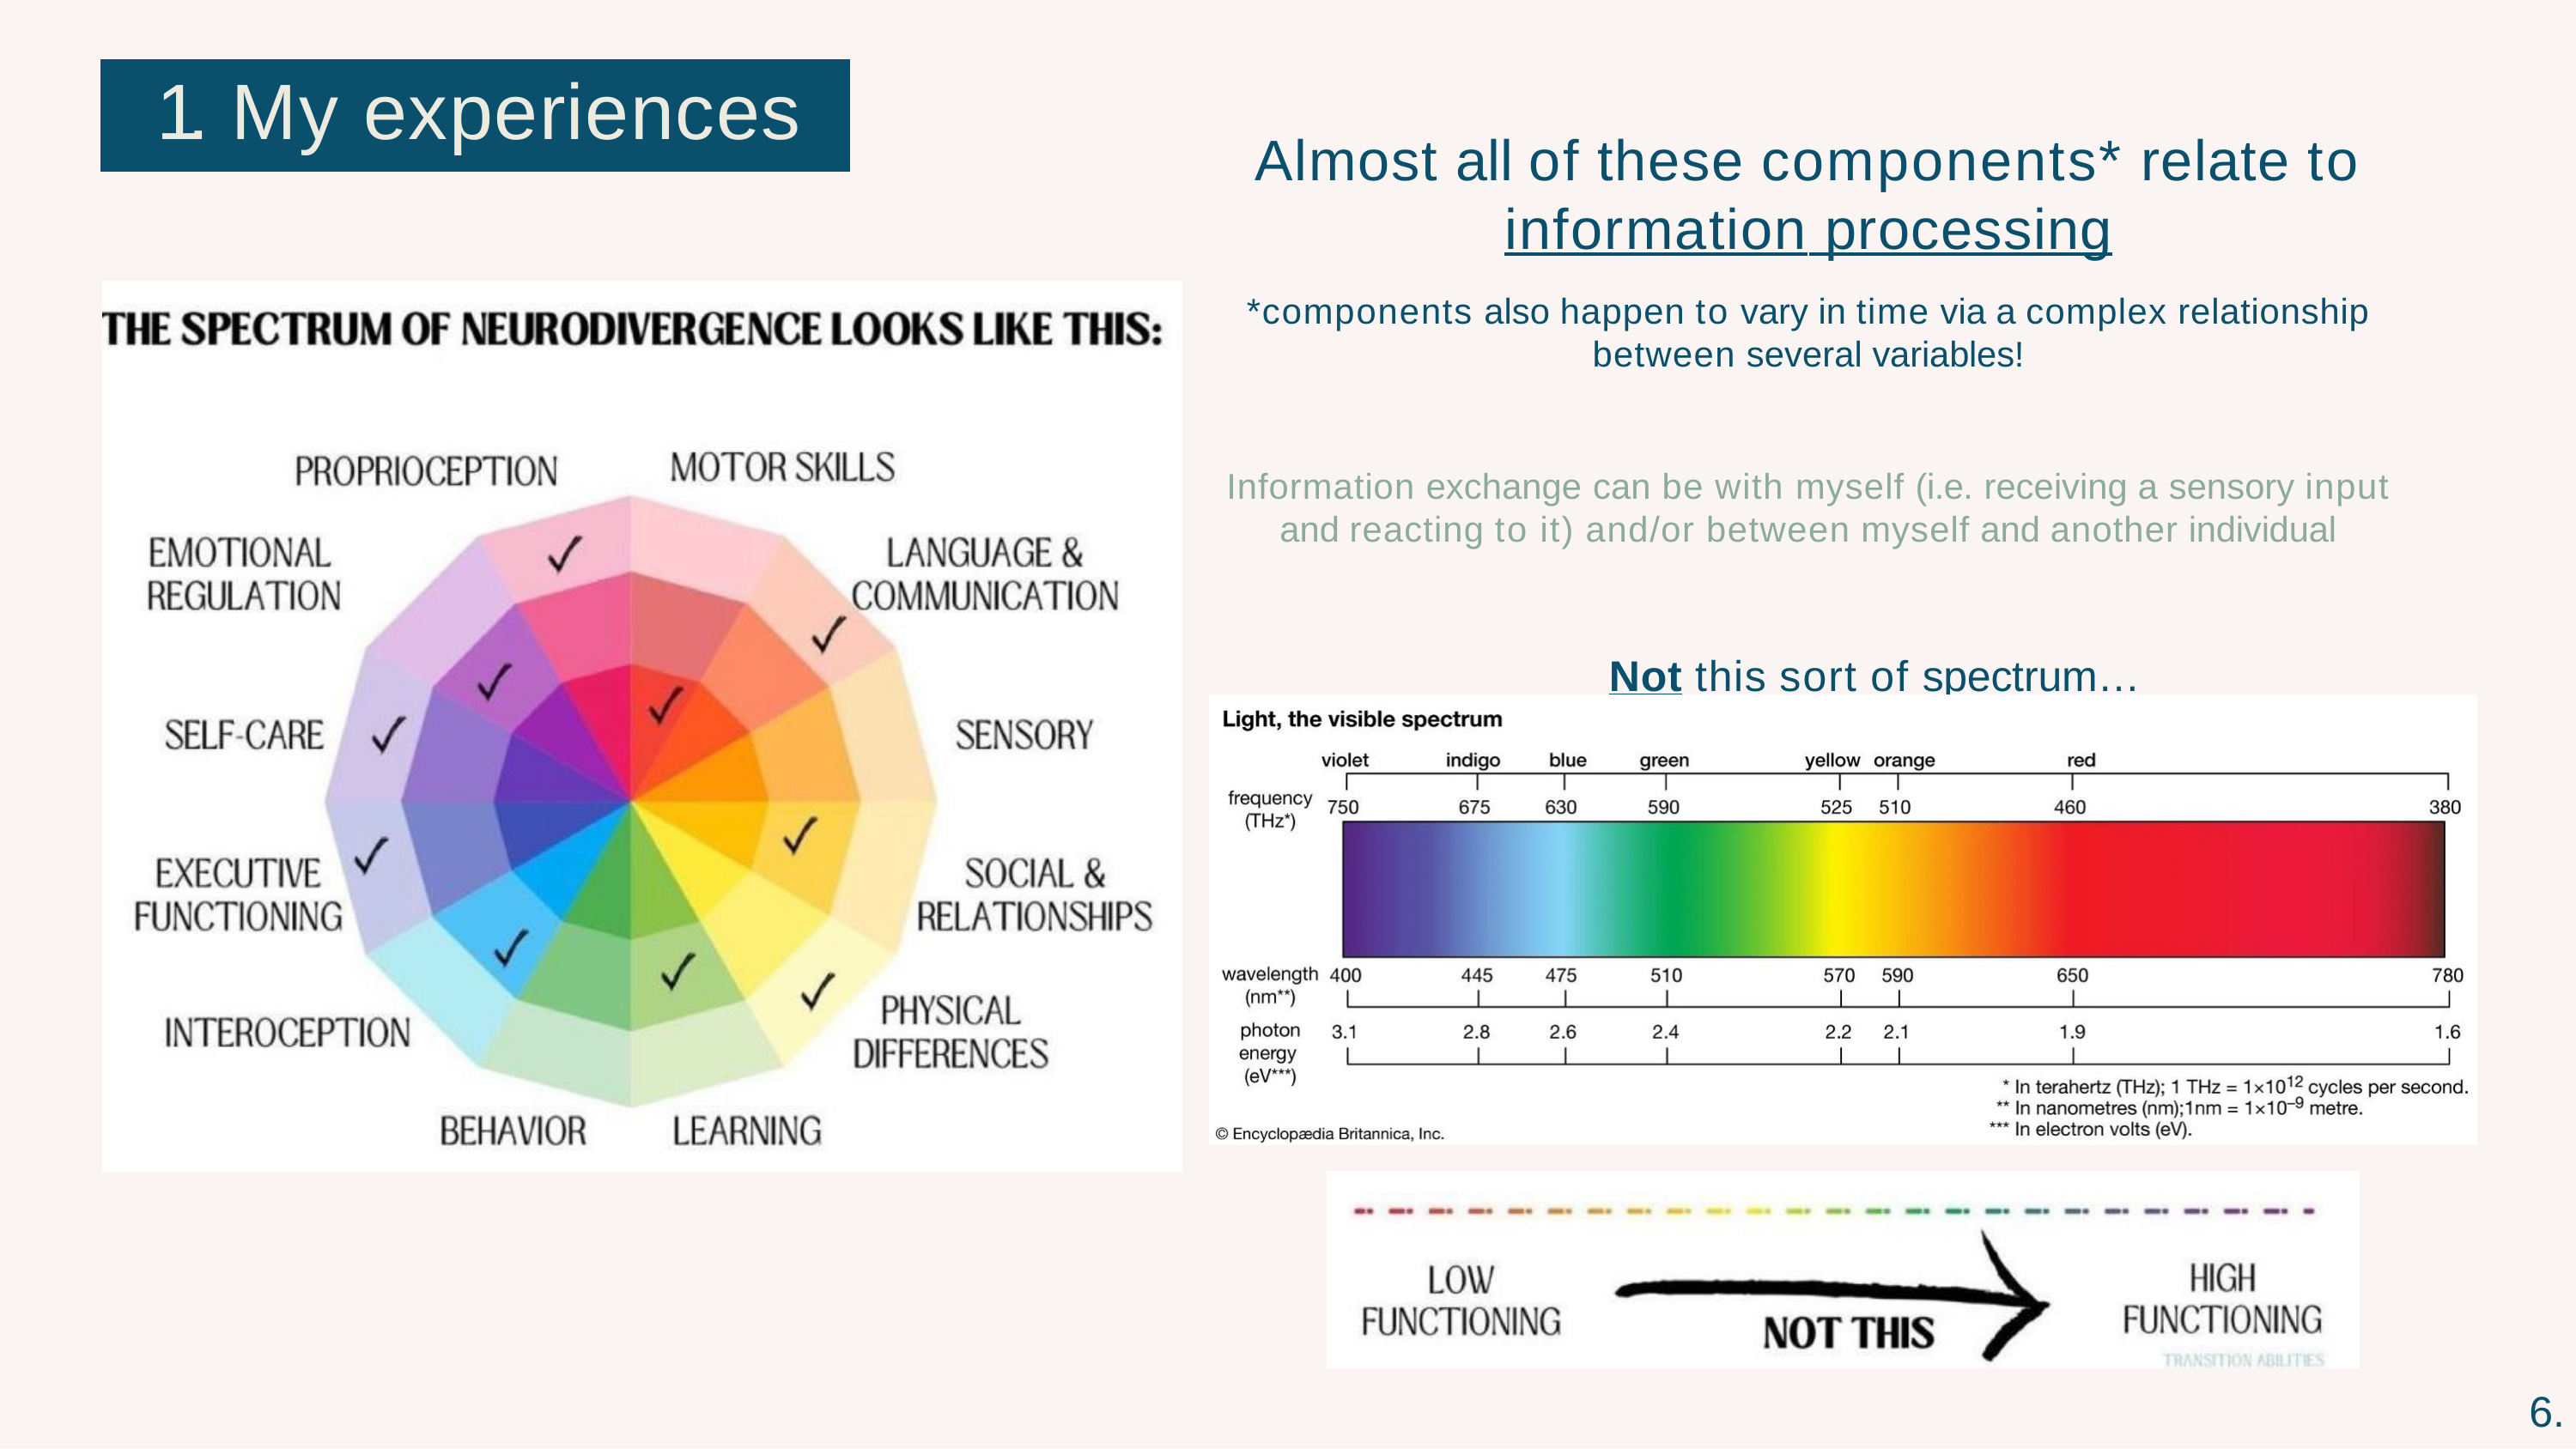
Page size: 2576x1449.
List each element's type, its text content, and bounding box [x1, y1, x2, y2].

picture [1327, 1171, 2360, 1368]
picture [1209, 694, 2477, 1145]
text_box . [2487, 1383, 2567, 1446]
title 1. My experiences [102, 61, 848, 170]
text_box Almost all of these components* relate to information processing *components also happen to vary in time via a complex relationship between several variables! Information exchange can be with myself (i.e. receiving a sensory input and reacting to it) and/or between myself and another individual Not this sort of spectrum… [1222, 121, 2395, 694]
picture [102, 281, 1182, 1172]
